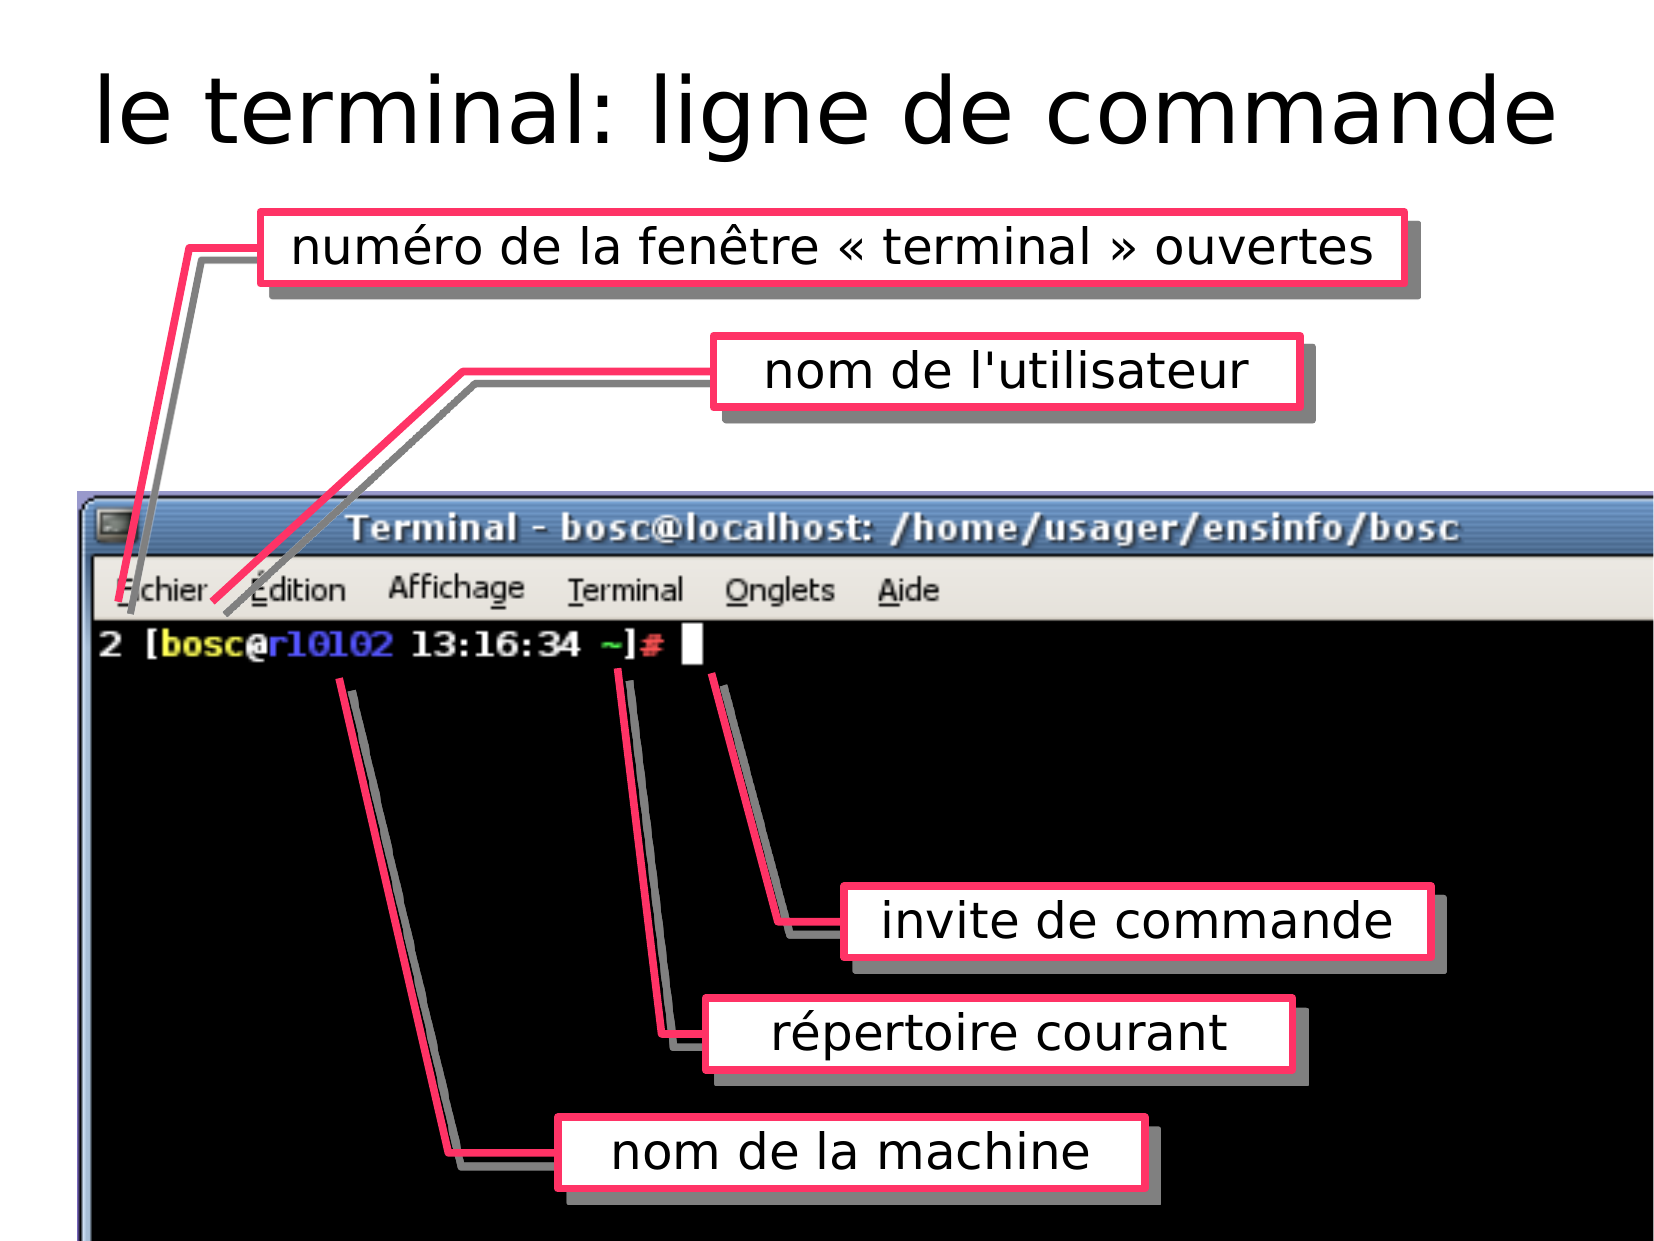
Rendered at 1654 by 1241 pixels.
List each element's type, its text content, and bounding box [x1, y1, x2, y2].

title le terminal: ligne de commande [24, 47, 1629, 173]
text_box nom de la machine [557, 1117, 1145, 1189]
text_box répertoire courant [705, 998, 1293, 1070]
picture [77, 491, 1654, 1241]
text_box numéro de la fenêtre « terminal » ouvertes [260, 212, 1405, 284]
text_box invite de commande [844, 885, 1432, 958]
text_box nom de l'utilisateur [713, 335, 1301, 408]
